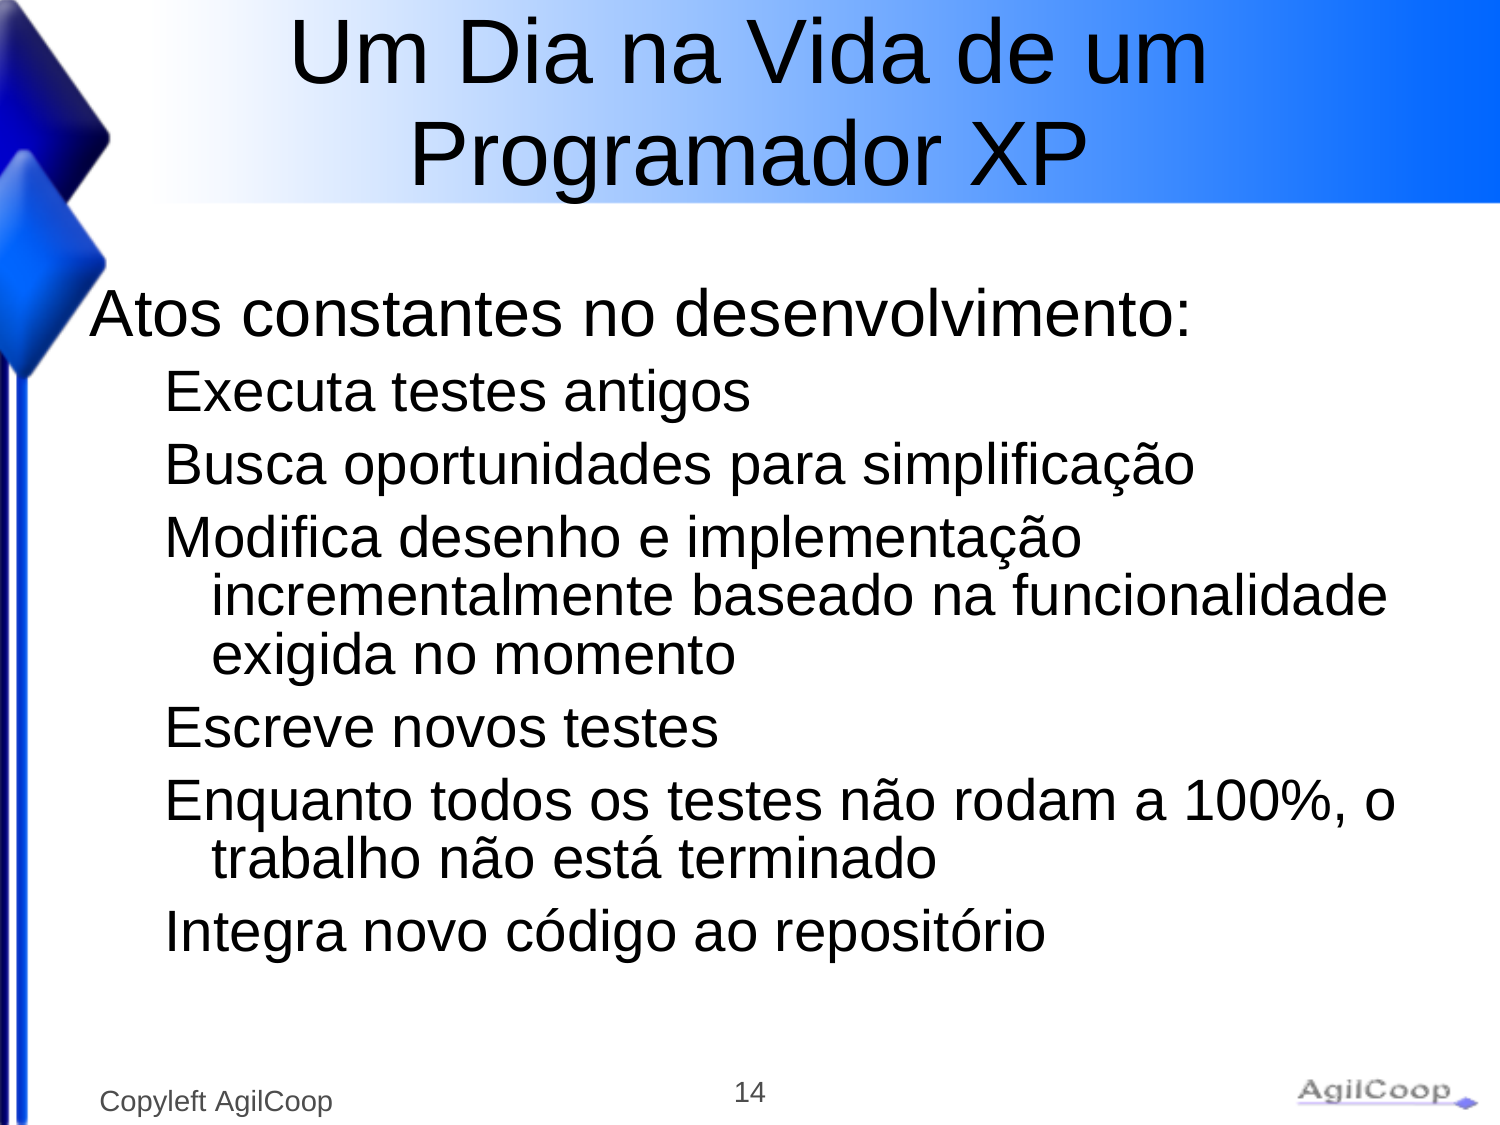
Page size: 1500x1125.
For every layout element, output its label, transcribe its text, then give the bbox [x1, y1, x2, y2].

list Atos constantes no desenvolvimento: Executa testes antigos Busca oportunidades para simplificação Modifica desenho e implementação incrementalmente baseado na funcionalidade exigida no momento Escreve novos testes Enquanto todos os testes não rodam a 100%, o trabalho não está terminado Integra novo código ao repositório [74, 275, 1417, 1076]
title Um Dia na Vida de um Programador XP [75, 0, 1426, 221]
picture [0, 0, 1500, 1125]
